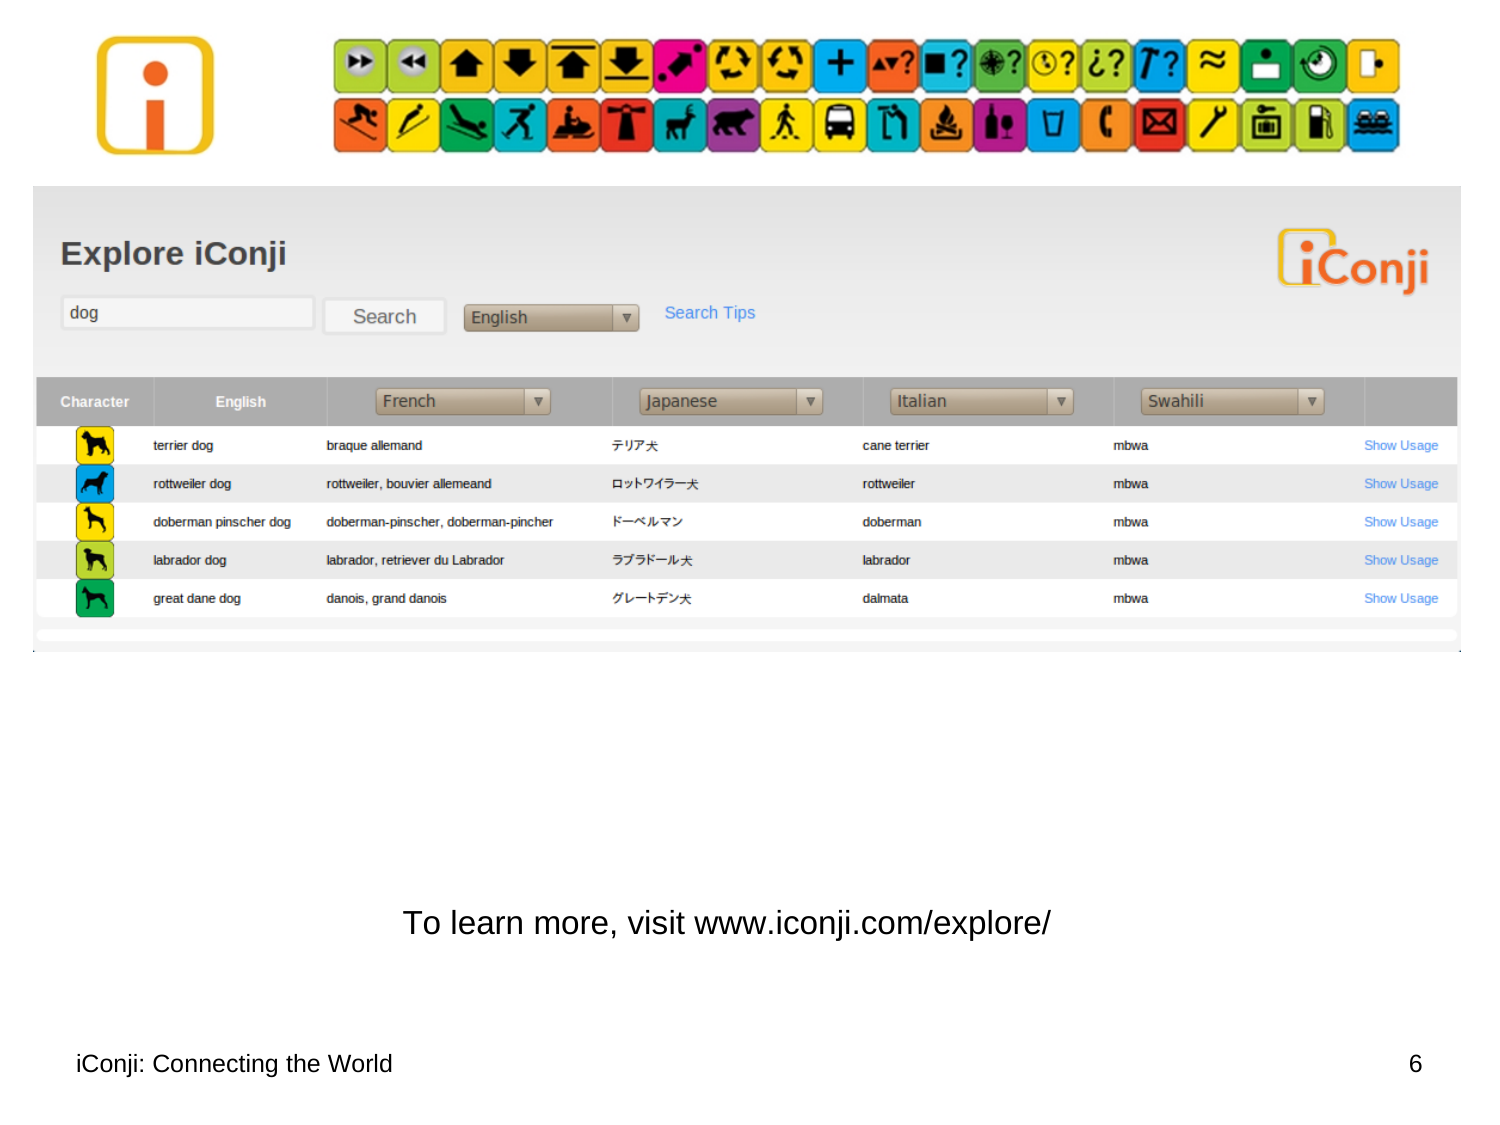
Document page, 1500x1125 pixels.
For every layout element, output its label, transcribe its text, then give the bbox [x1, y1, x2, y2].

text_box To learn more, visit www.iconji.com/explore/ [356, 893, 1165, 949]
picture [33, 186, 1461, 652]
picture [75, 31, 1415, 158]
